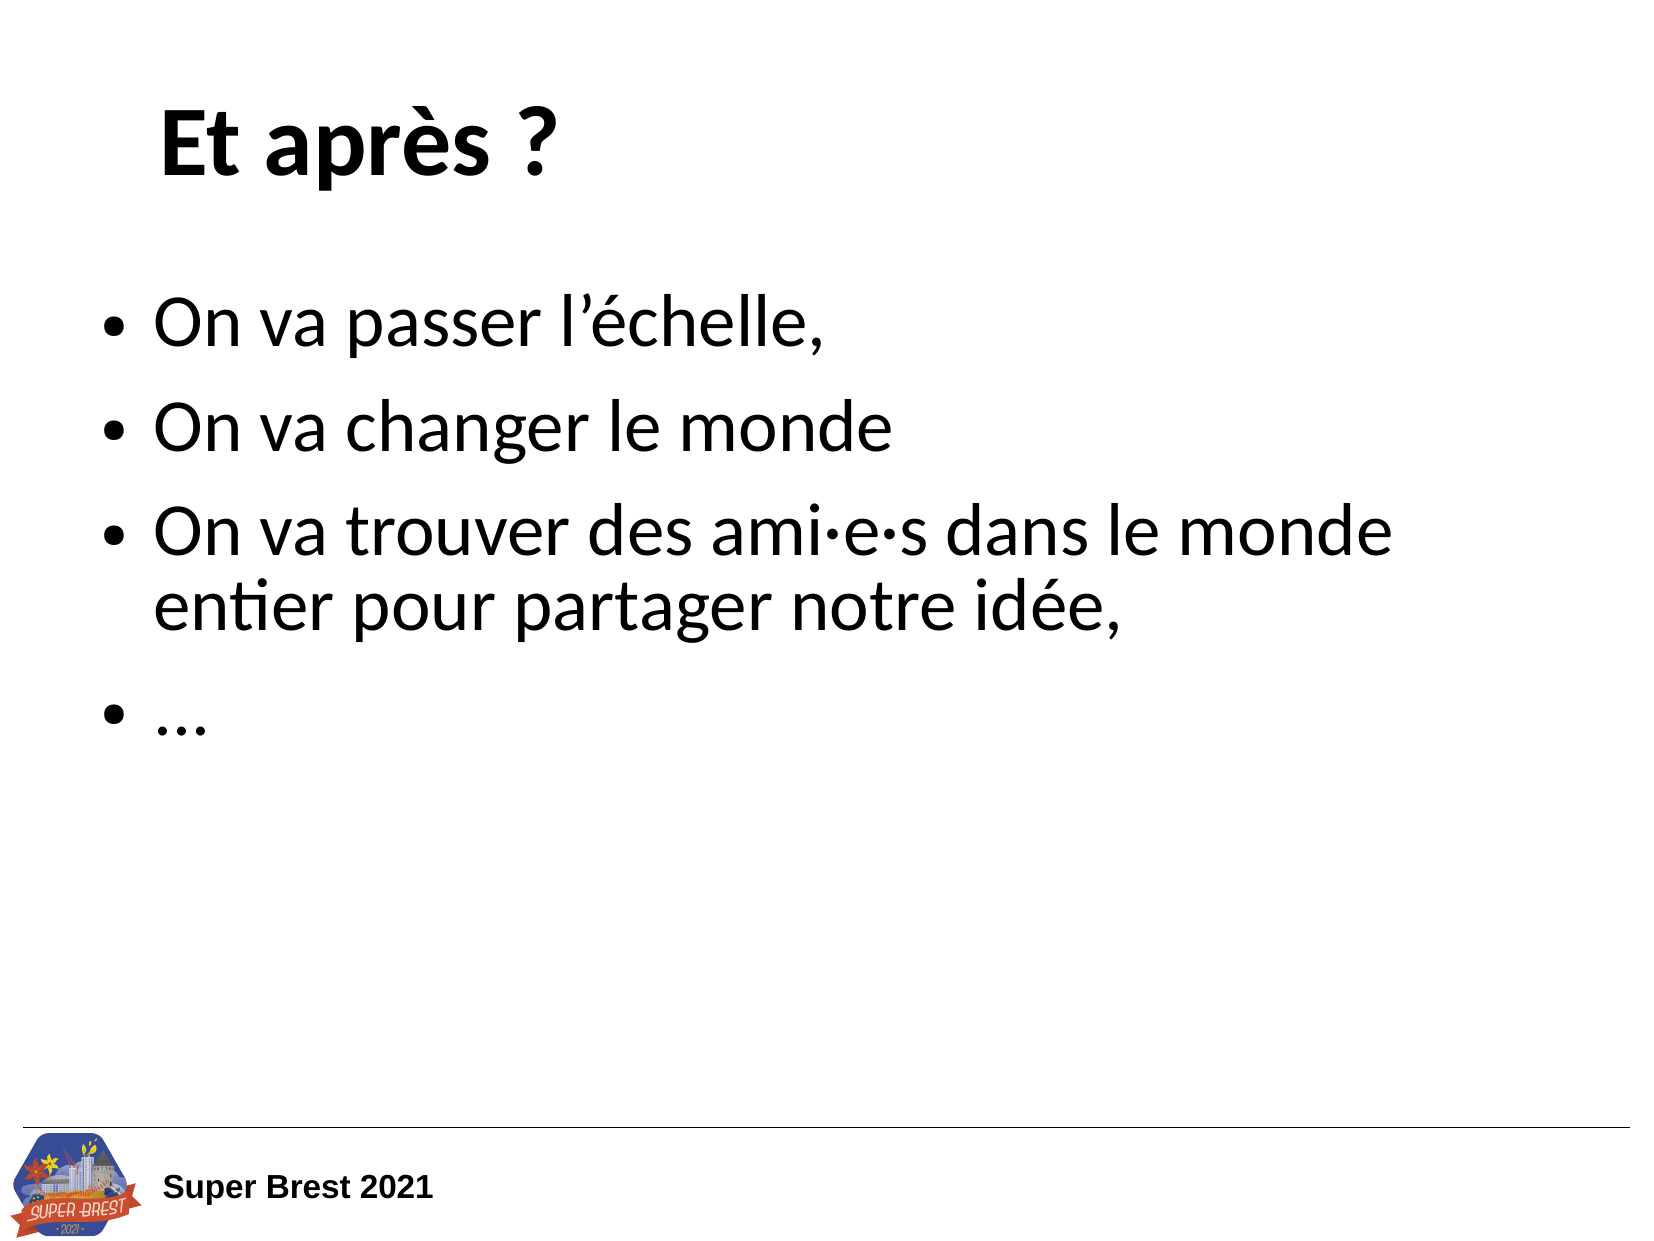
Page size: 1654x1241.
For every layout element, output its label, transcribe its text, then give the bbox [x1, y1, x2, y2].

text_box Super Brest 2021 [147, 1160, 1070, 1214]
list On va passer l’échelle, On va changer le monde On va trouver des ami·e·s dans le monde entier pour partager notre idée, ... [82, 290, 1571, 1028]
picture [10, 1133, 142, 1238]
title Et après ? [11, 47, 1347, 255]
